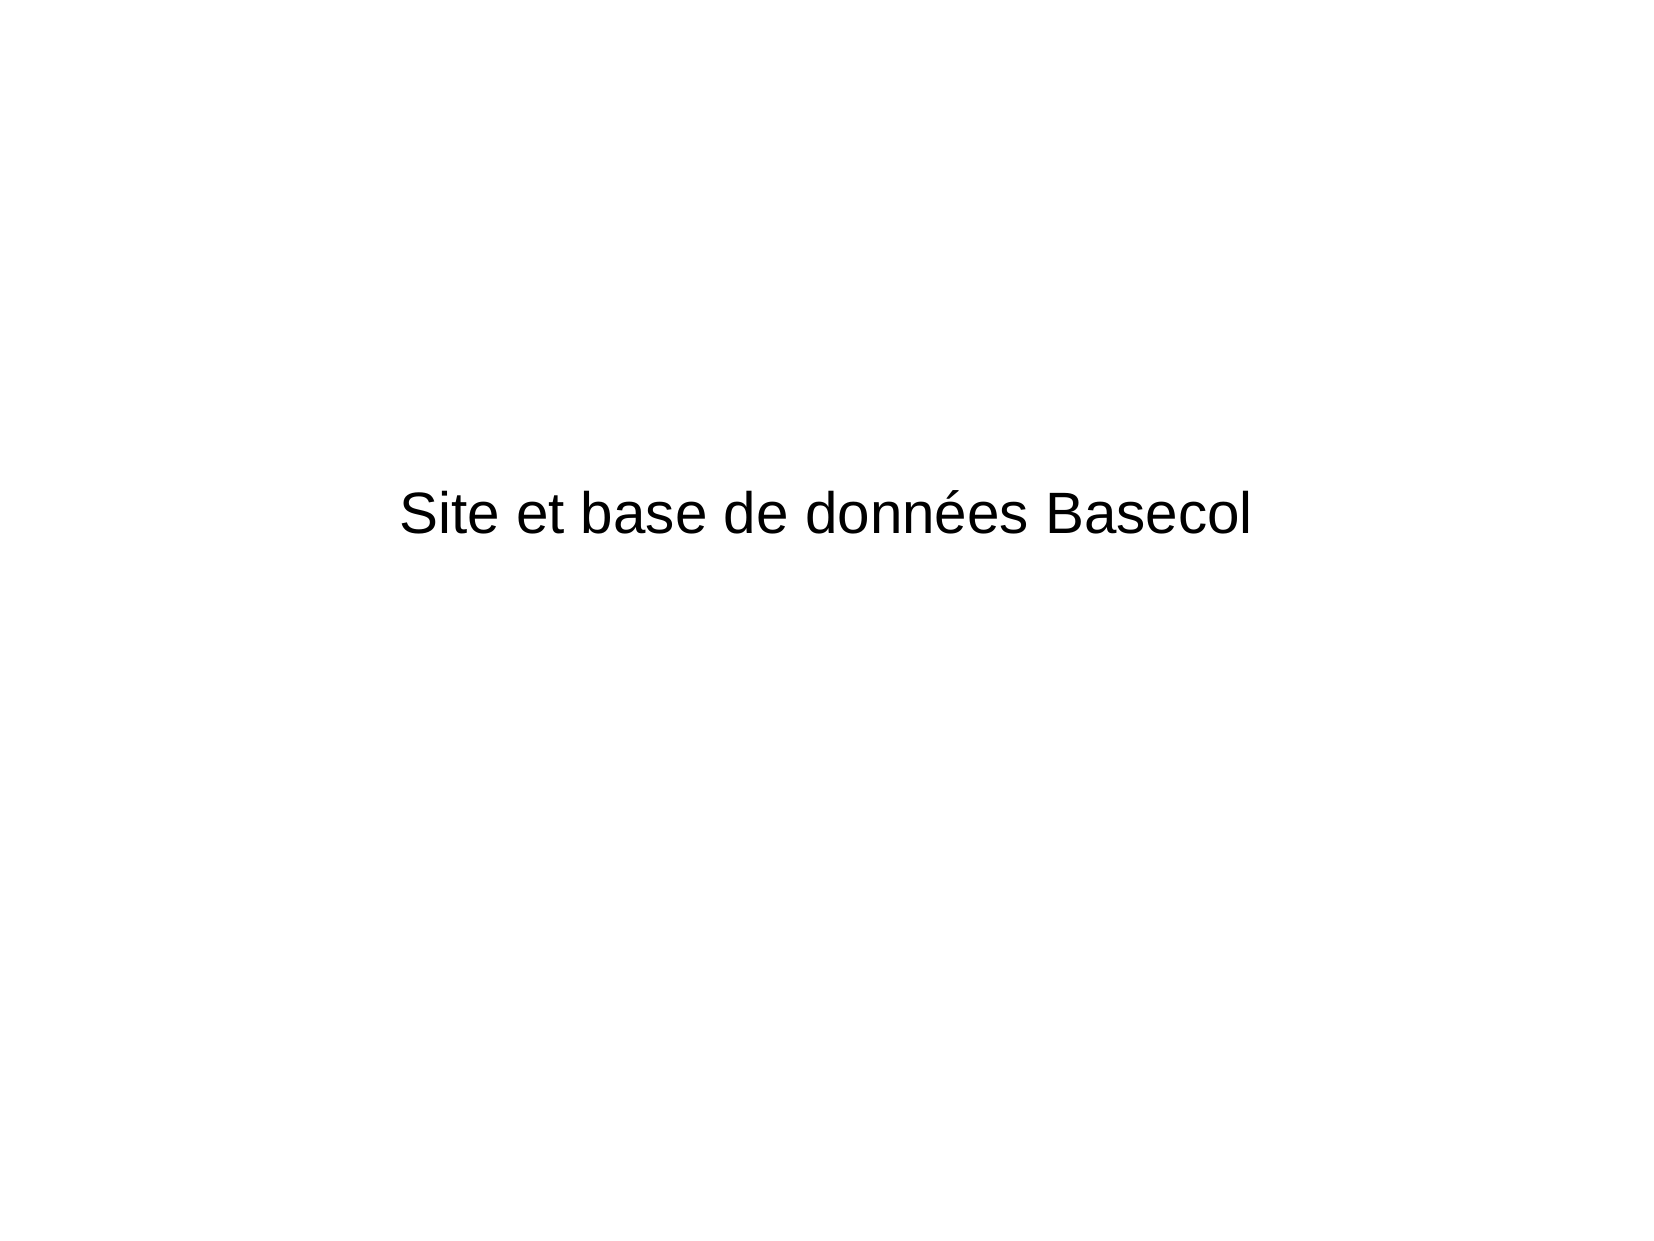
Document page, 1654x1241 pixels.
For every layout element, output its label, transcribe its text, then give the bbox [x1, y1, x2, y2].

text_box Site et base de données Basecol [354, 473, 1300, 554]
